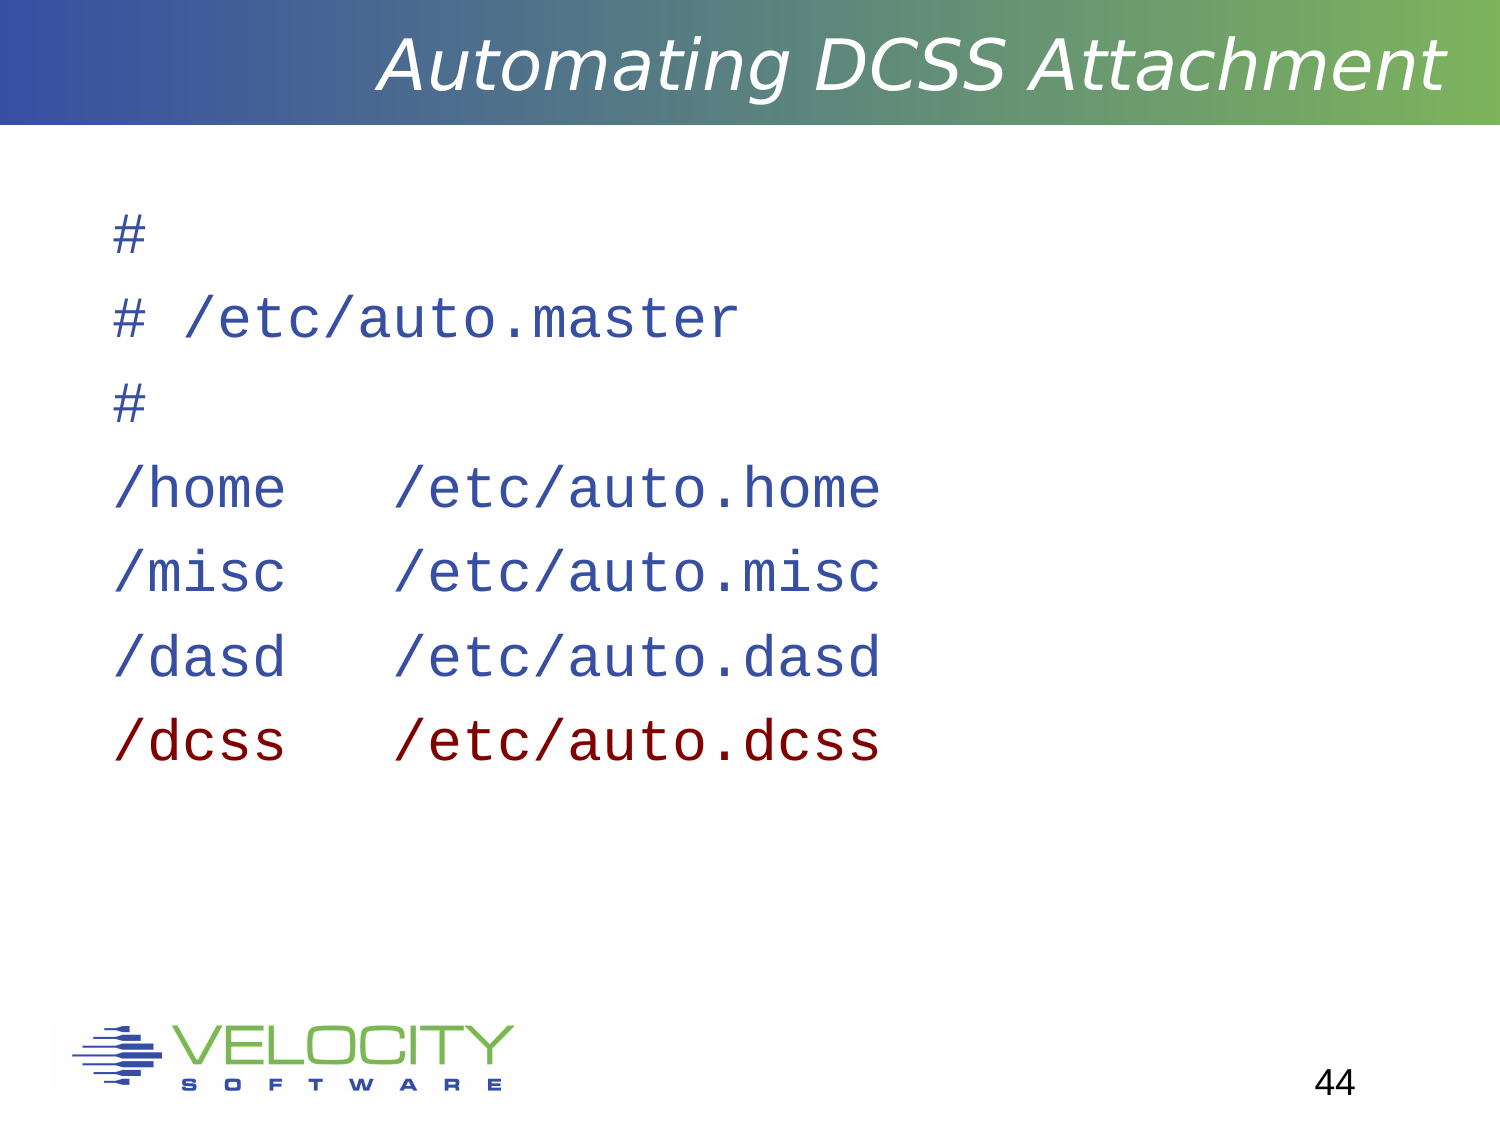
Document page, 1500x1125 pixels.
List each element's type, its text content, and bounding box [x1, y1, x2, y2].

list # # /etc/auto.master # /home /etc/auto.home /misc /etc/auto.misc /dasd /etc/auto.dasd /dcss /etc/auto.dcss [70, 187, 1438, 988]
picture [50, 1021, 538, 1094]
title Automating DCSS Attachment [62, 12, 1463, 113]
